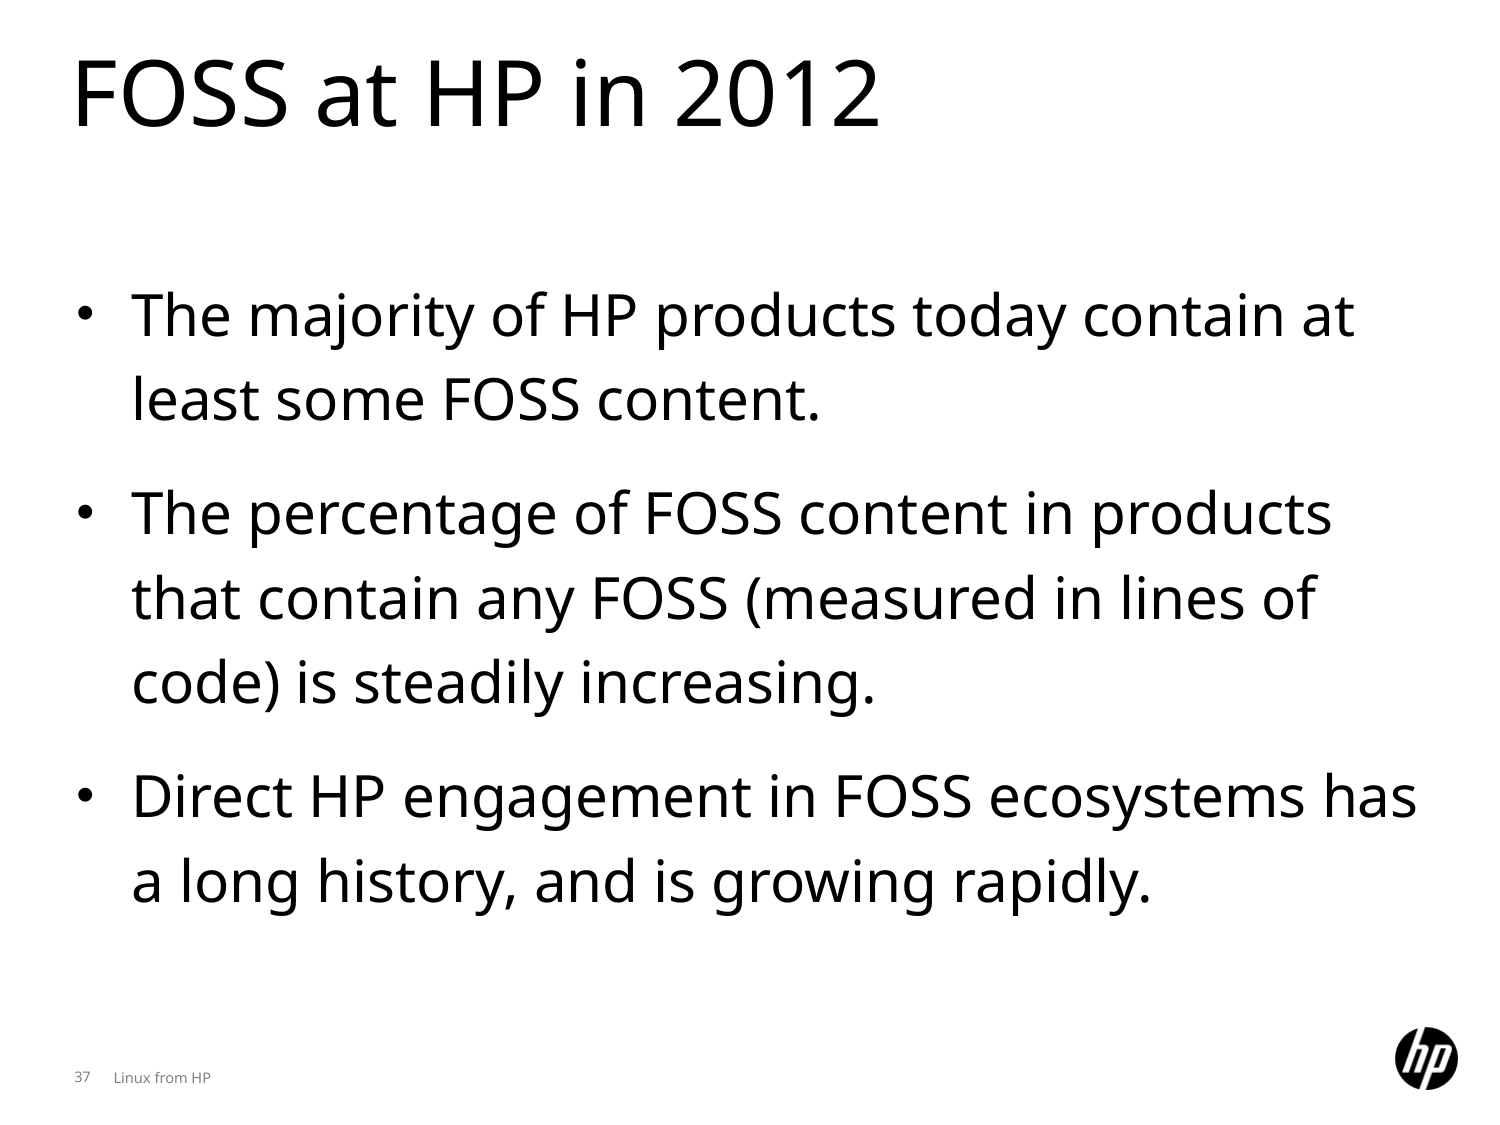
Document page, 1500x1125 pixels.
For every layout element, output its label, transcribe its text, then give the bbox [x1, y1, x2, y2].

list The majority of HP products today contain at least some FOSS content. The percentage of FOSS content in products that contain any FOSS (measured in lines of code) is steadily increasing. Direct HP engagement in FOSS ecosystems has a long history, and is growing rapidly. [75, 263, 1425, 1006]
title FOSS at HP in 2012 [55, 68, 1430, 213]
picture [1393, 1025, 1460, 1092]
